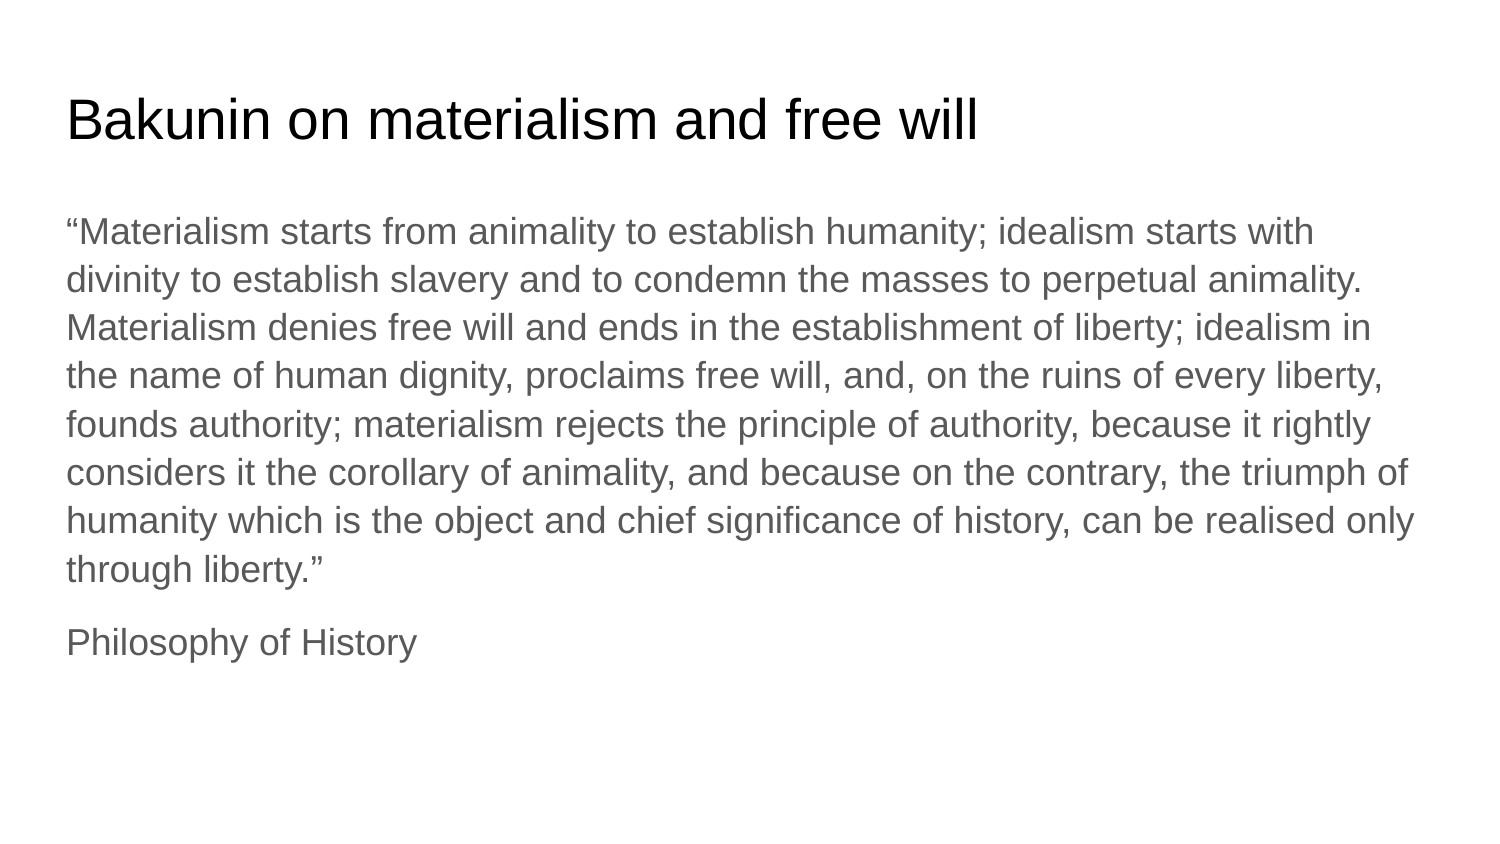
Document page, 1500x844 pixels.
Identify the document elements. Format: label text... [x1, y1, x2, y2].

title Bakunin on materialism and free will [51, 72, 1449, 167]
list “Materialism starts from animality to establish humanity; idealism starts with divinity to establish slavery and to condemn the masses to perpetual animality. Materialism denies free will and ends in the establishment of liberty; idealism in the name of human dignity, proclaims free will, and, on the ruins of every liberty, founds authority; materialism rejects the principle of authority, because it rightly considers it the corollary of animality, and because on the contrary, the triumph of humanity which is the object and chief significance of history, can be realised only through liberty.” Philosophy of History [51, 189, 1449, 750]
